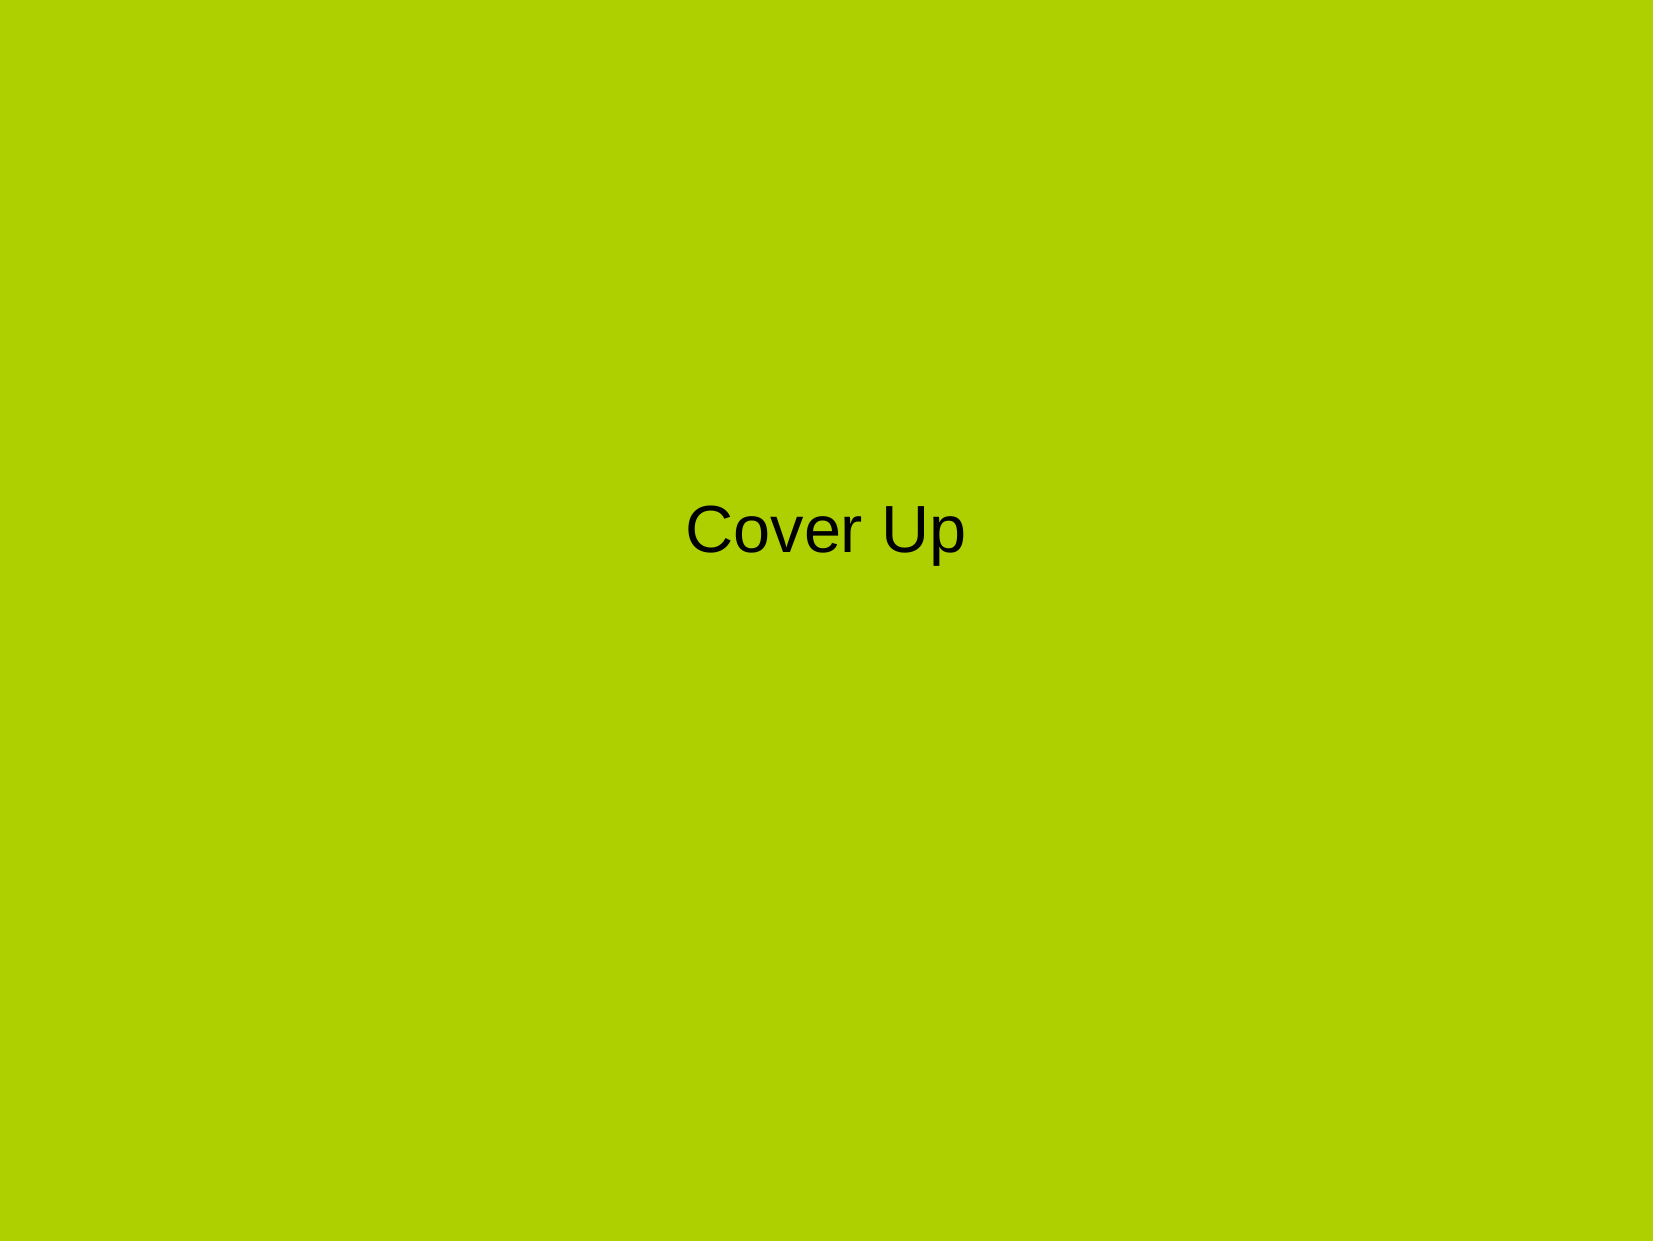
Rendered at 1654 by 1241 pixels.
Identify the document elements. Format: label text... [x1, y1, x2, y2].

subtitle Cover Up [82, 49, 1571, 1010]
